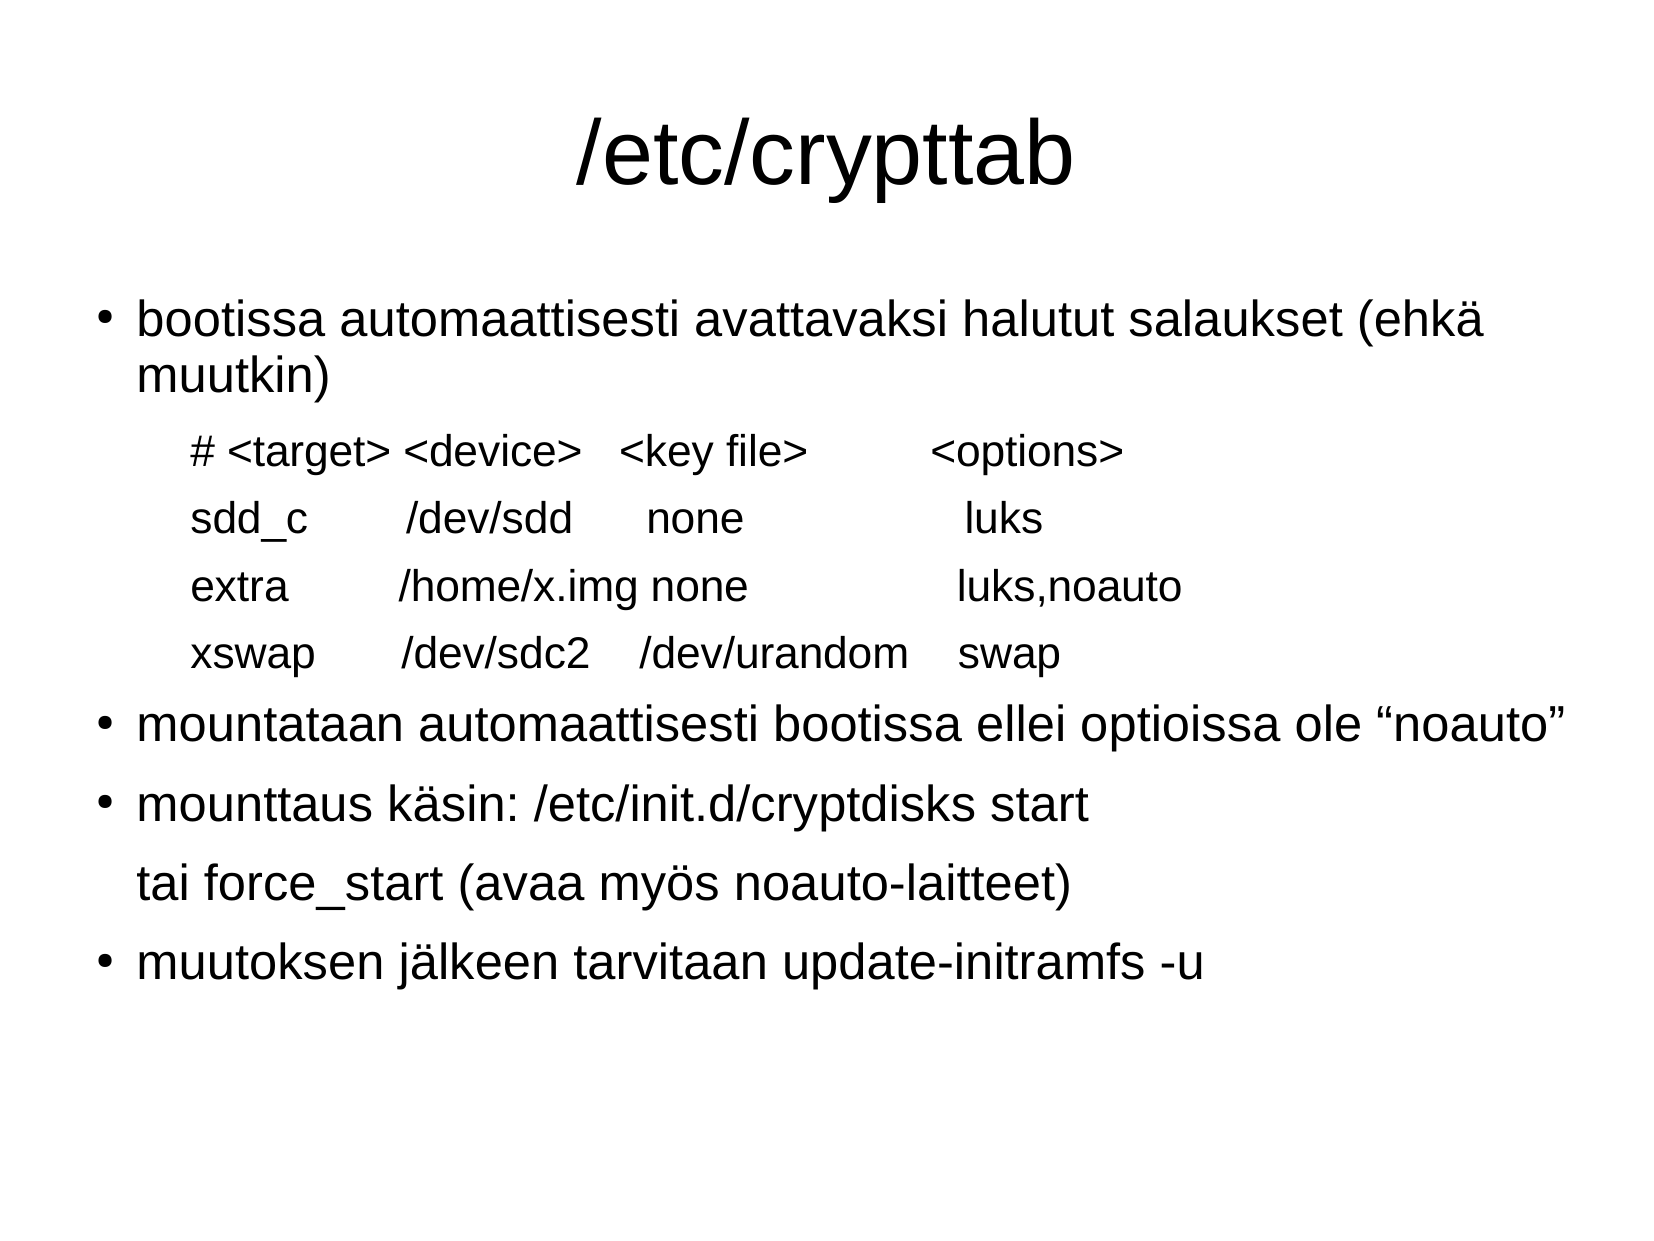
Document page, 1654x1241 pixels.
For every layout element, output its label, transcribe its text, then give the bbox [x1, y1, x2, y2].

title /etc/crypttab [82, 49, 1571, 257]
list bootissa automaattisesti avattavaksi halutut salaukset (ehkä muutkin) # <target> <device> <key file> <options> sdd_c /dev/sdd none luks extra /home/x.img none luks,noauto xswap /dev/sdc2 /dev/urandom swap mountataan automaattisesti bootissa ellei optioissa ole “noauto” mounttaus käsin: /etc/init.d/cryptdisks start tai force_start (avaa myös noauto-laitteet) muutoksen jälkeen tarvitaan update-initramfs -u [82, 290, 1571, 1010]
